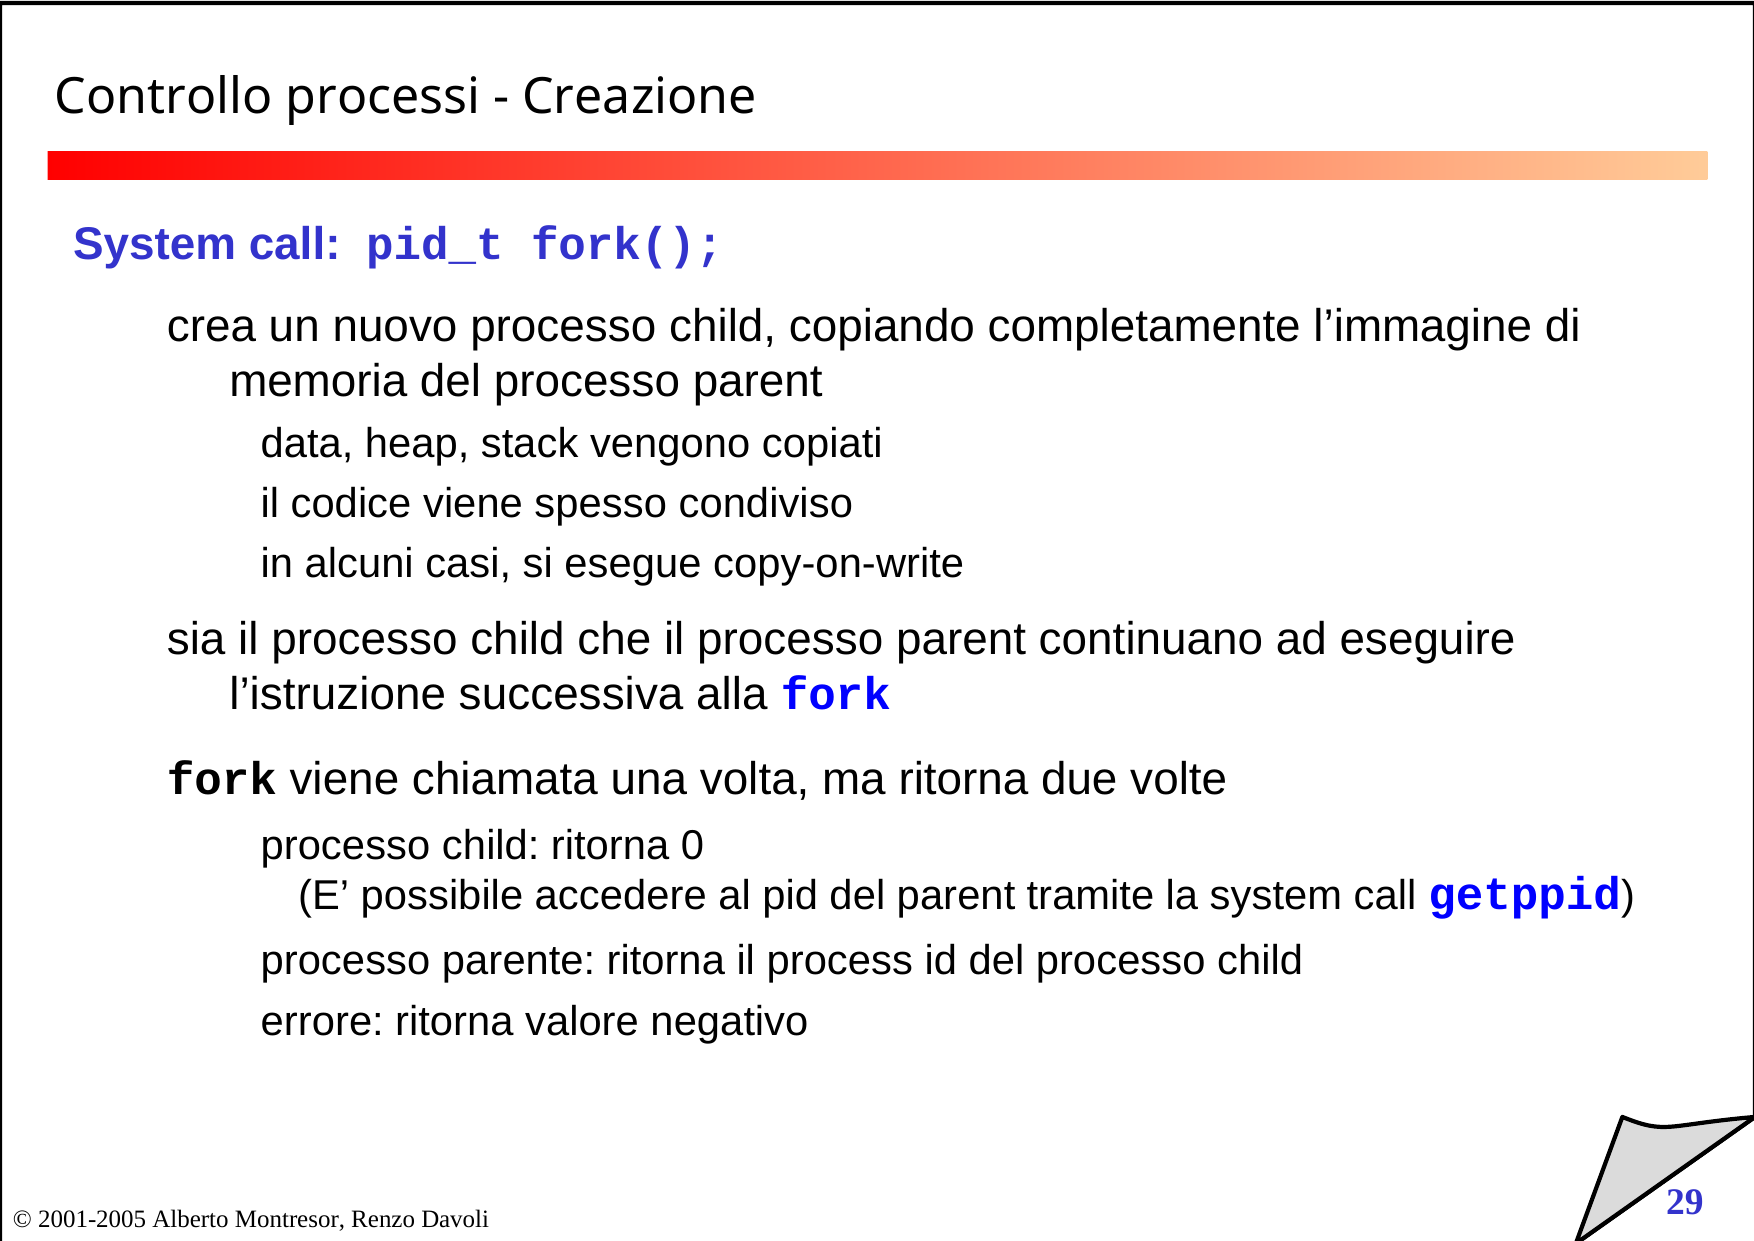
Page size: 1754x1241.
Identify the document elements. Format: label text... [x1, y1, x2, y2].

list System call: pid_t fork(); crea un nuovo processo child, copiando completamente l’immagine di memoria del processo parent data, heap, stack vengono copiati il codice viene spesso condiviso in alcuni casi, si esegue copy-on-write sia il processo child che il processo parent continuano ad eseguire l’istruzione successiva alla fork fork viene chiamata una volta, ma ritorna due volte processo child: ritorna 0 (E’ possibile accedere al pid del parent tramite la system call getppid) processo parente: ritorna il process id del processo child errore: ritorna valore negativo [58, 206, 1696, 1190]
title Controllo processi - Creazione [40, 49, 1714, 144]
